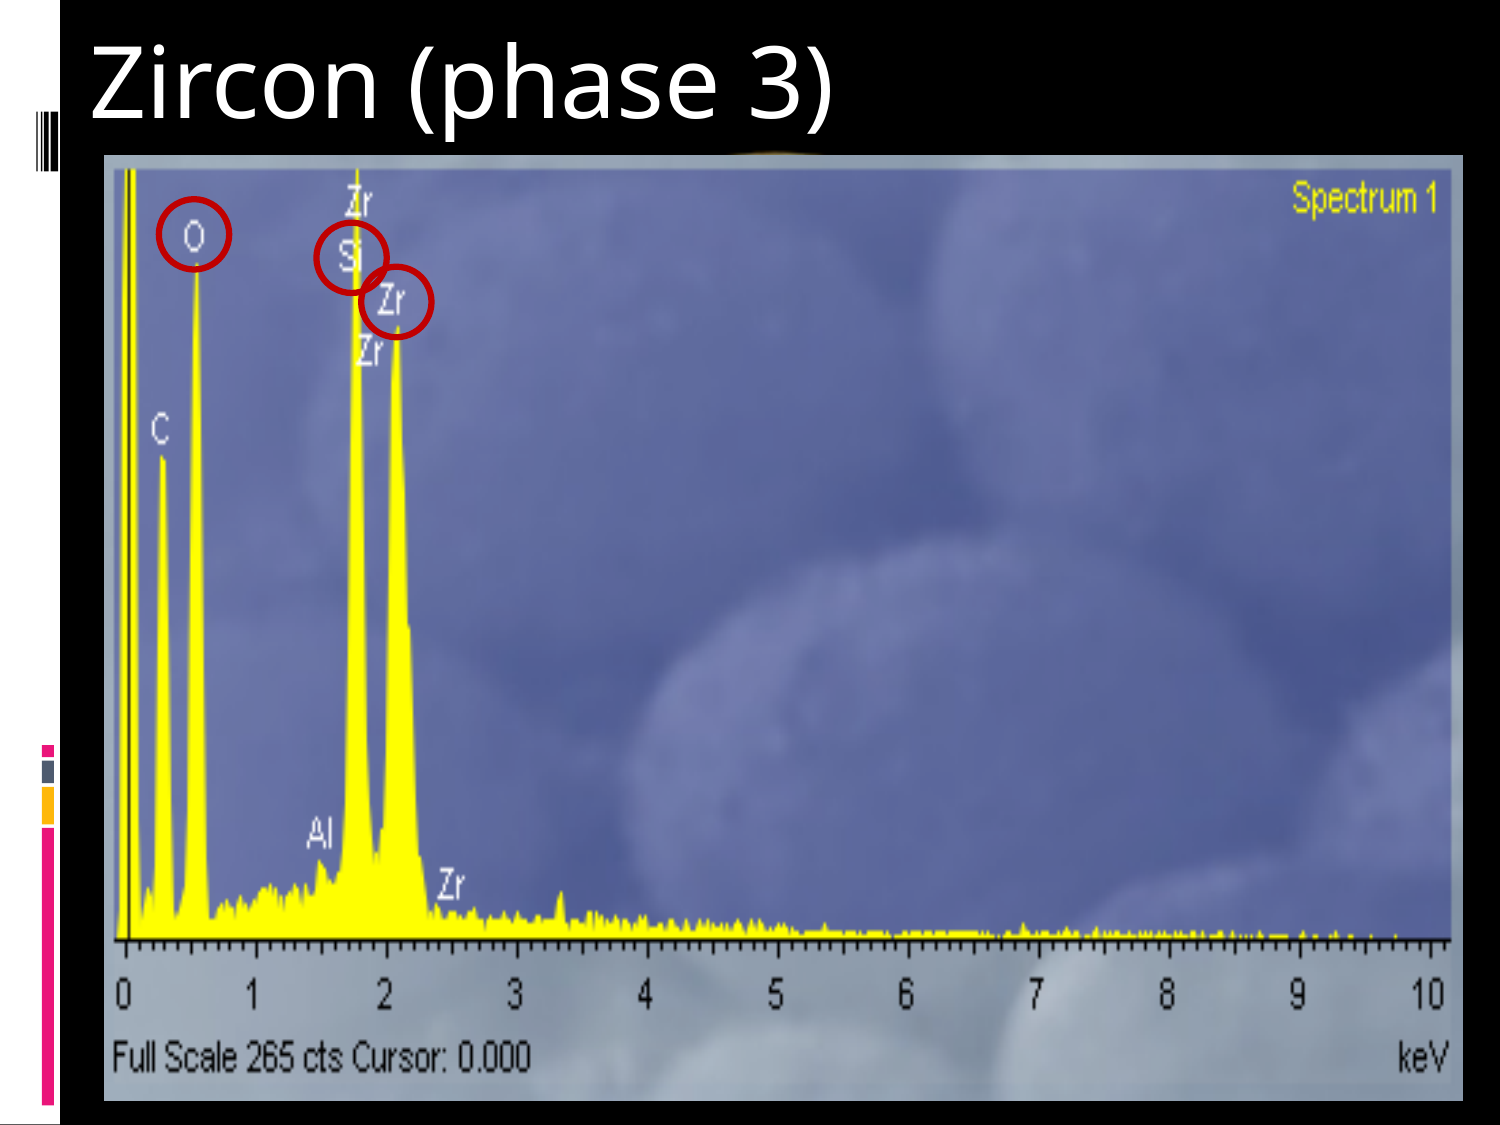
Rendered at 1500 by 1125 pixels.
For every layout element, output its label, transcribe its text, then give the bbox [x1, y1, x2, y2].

picture [104, 149, 1463, 1101]
text_box Zircon (phase 3) [74, 11, 1360, 146]
